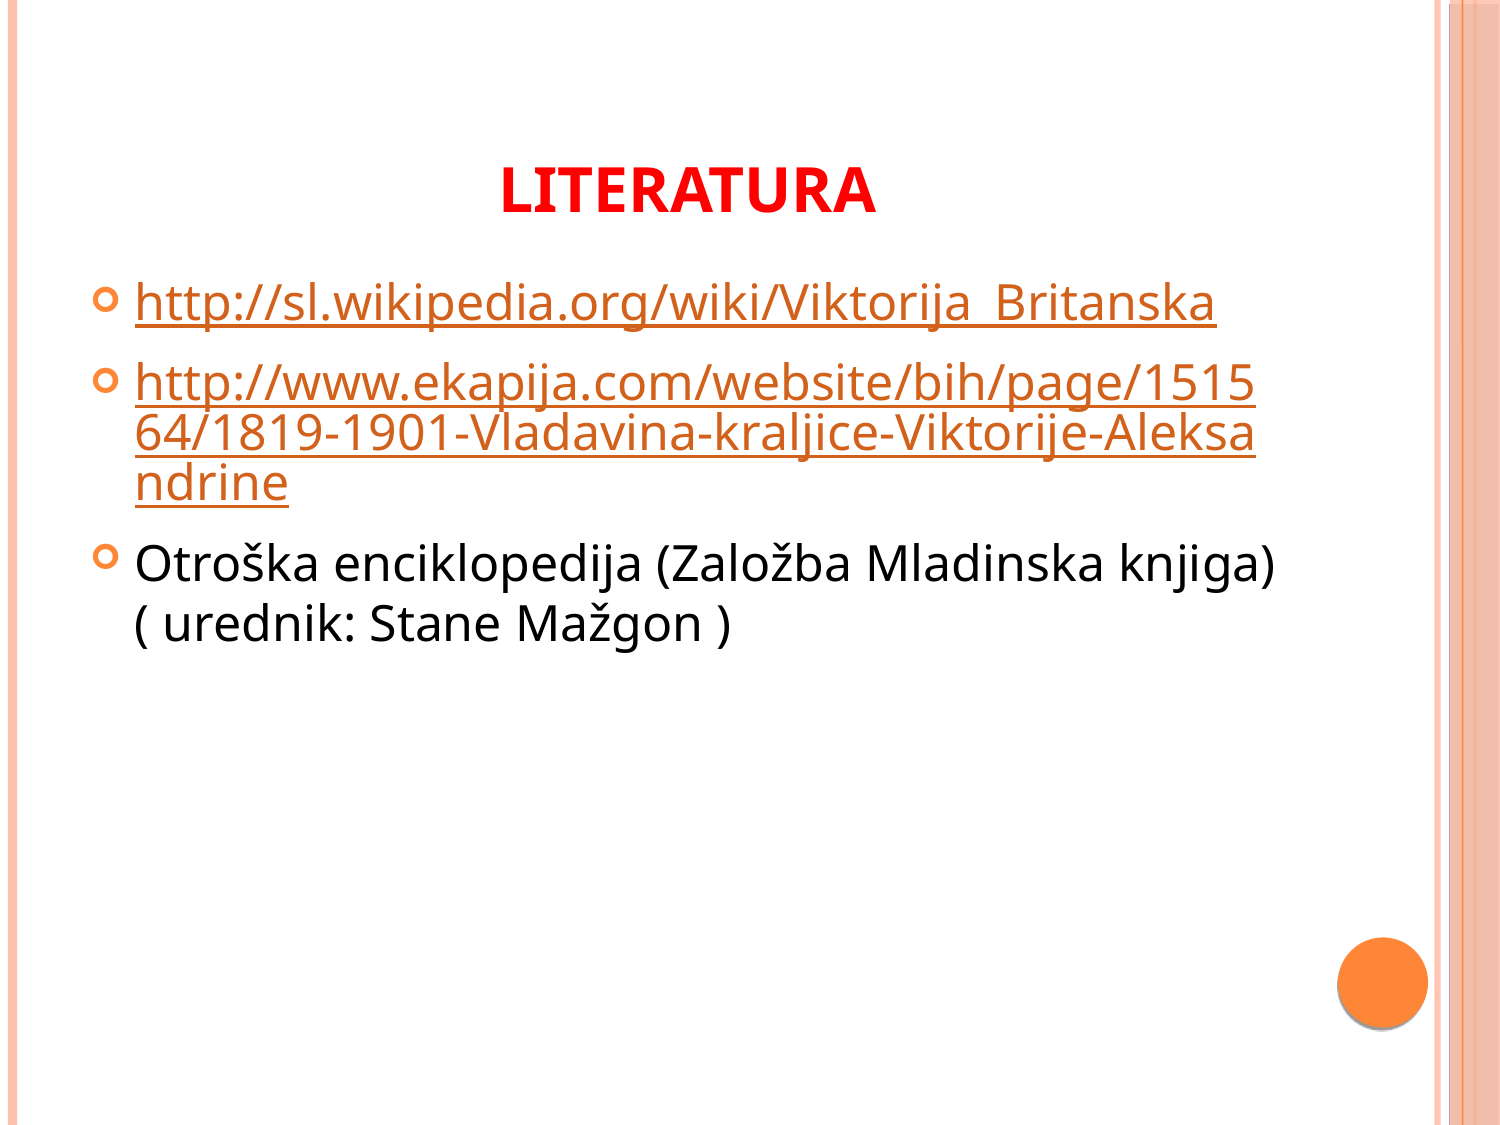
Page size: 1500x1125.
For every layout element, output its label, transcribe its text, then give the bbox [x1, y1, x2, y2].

list http://sl.wikipedia.org/wiki/Viktorija_Britanska http://www.ekapija.com/website/bih/page/151564/1819-1901-Vladavina-kraljice-Viktorije-Aleksandrine Otroška enciklopedija (Založba Mladinska knjiga) ( urednik: Stane Mažgon ) [75, 262, 1300, 1062]
title LITERATURA [75, 45, 1300, 233]
